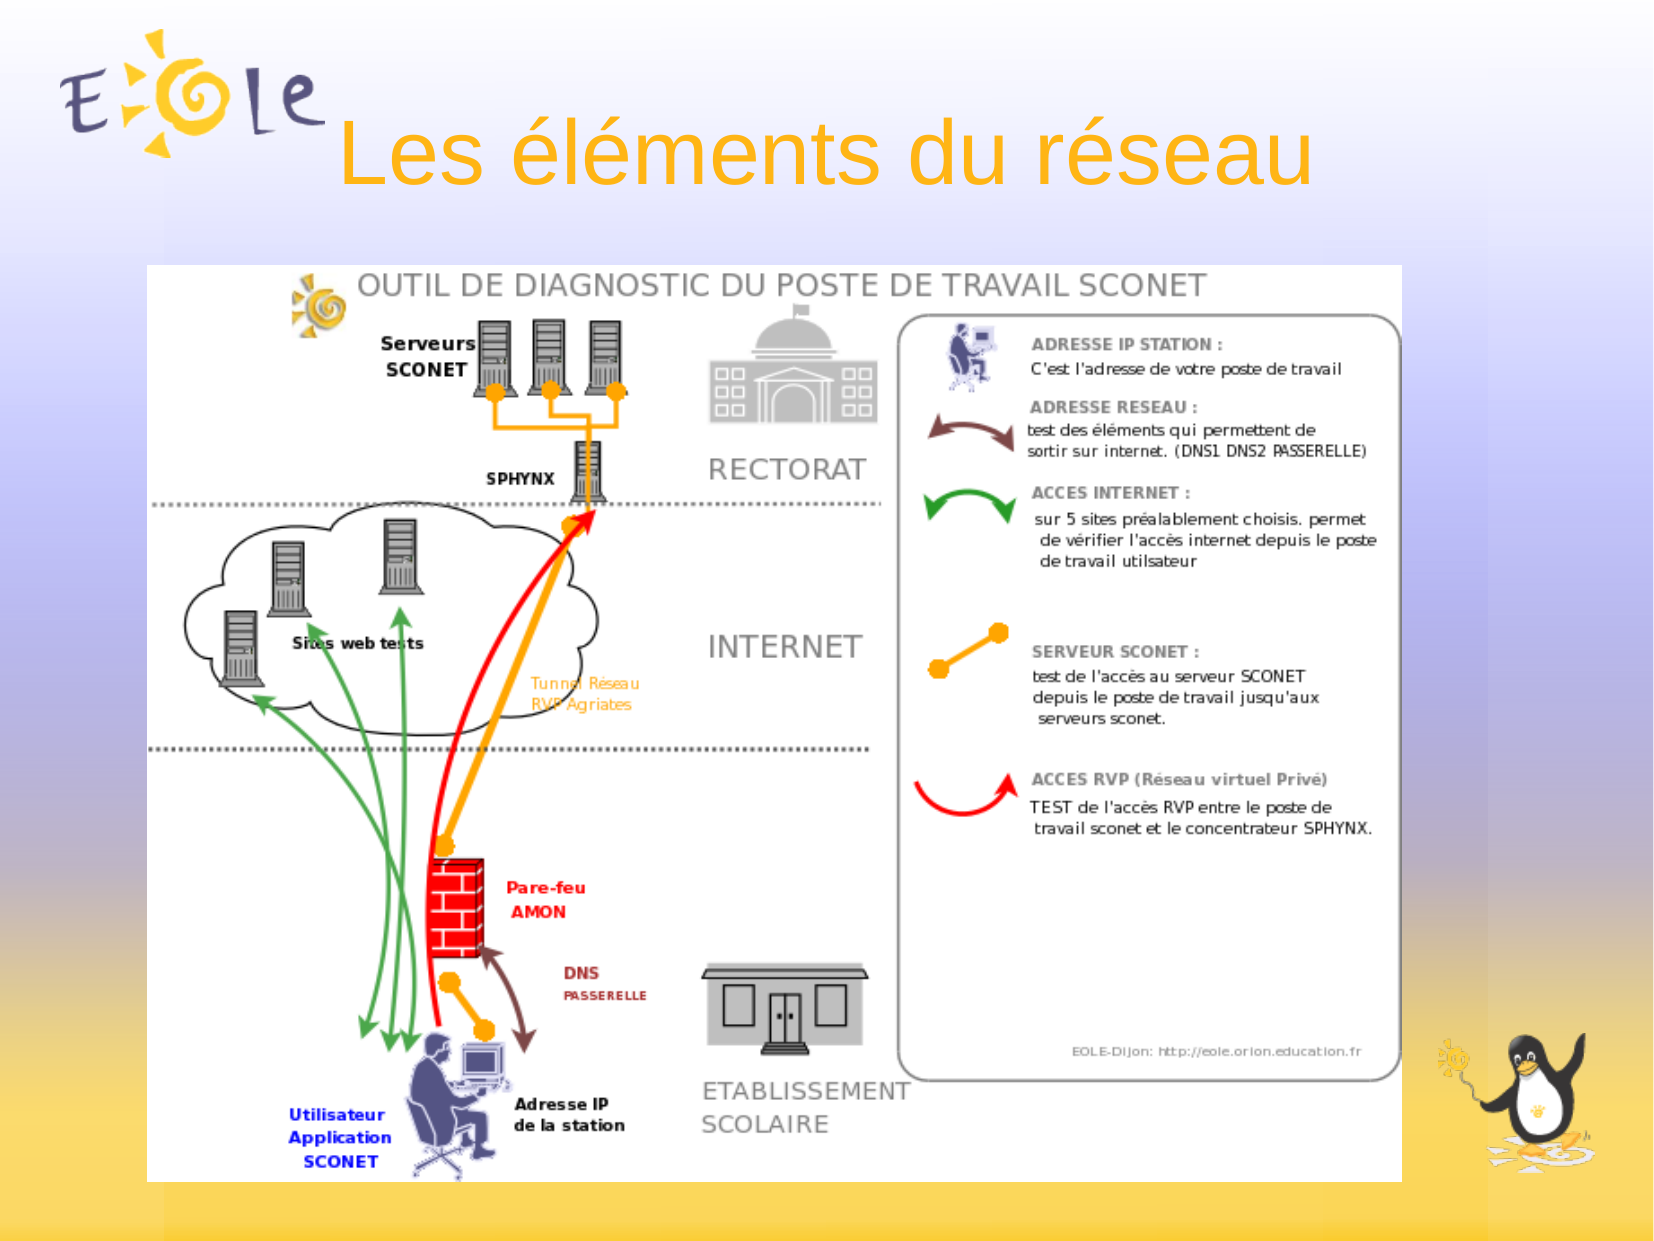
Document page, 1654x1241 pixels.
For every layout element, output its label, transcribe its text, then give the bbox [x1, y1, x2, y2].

title Les éléments du réseau [82, 49, 1571, 257]
picture [0, 0, 1654, 1241]
